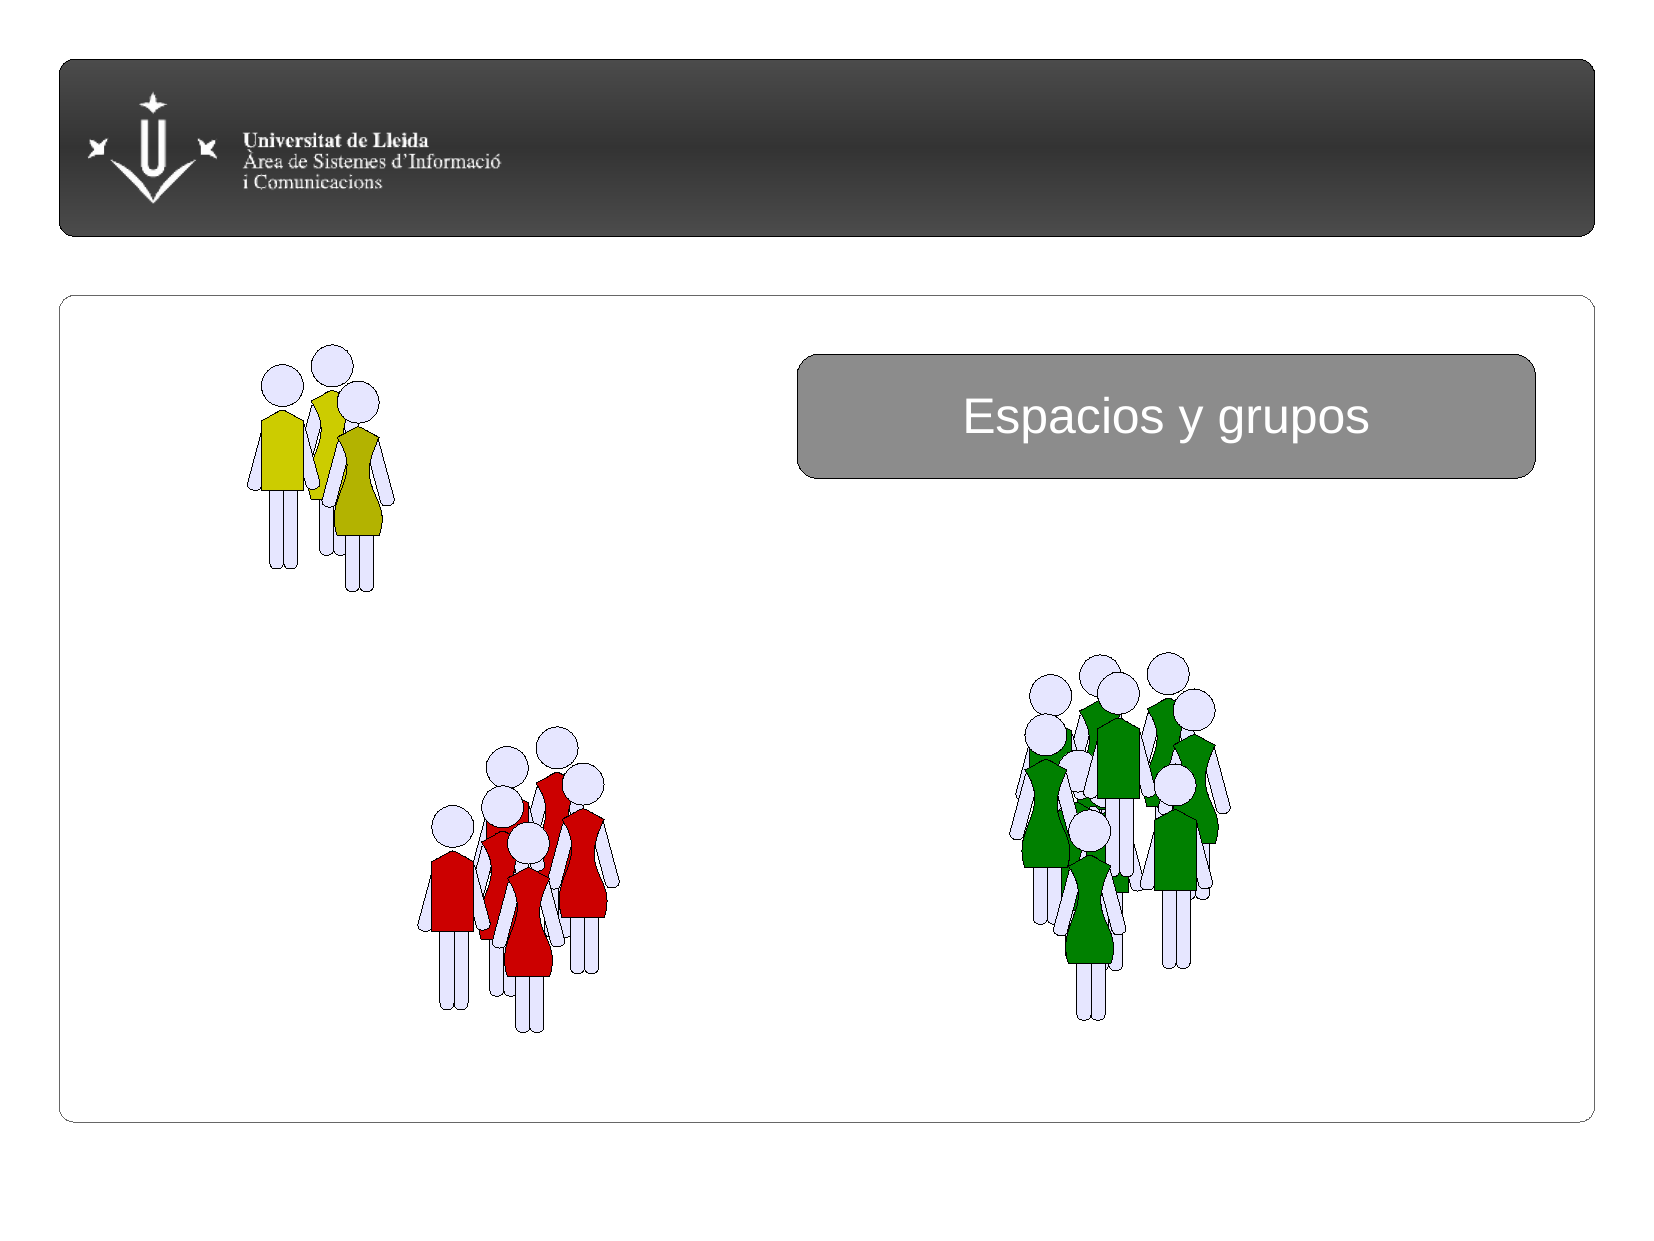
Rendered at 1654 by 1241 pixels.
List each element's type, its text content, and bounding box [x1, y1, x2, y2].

text_box Espacios y grupos [797, 354, 1536, 479]
text_box [247, 381, 395, 592]
text_box [261, 364, 304, 407]
text_box [431, 805, 474, 848]
text_box [417, 746, 620, 1033]
text_box [311, 344, 354, 387]
text_box [1009, 654, 1231, 1021]
text_box [1147, 652, 1190, 695]
picture [64, 75, 530, 225]
text_box [536, 726, 579, 769]
